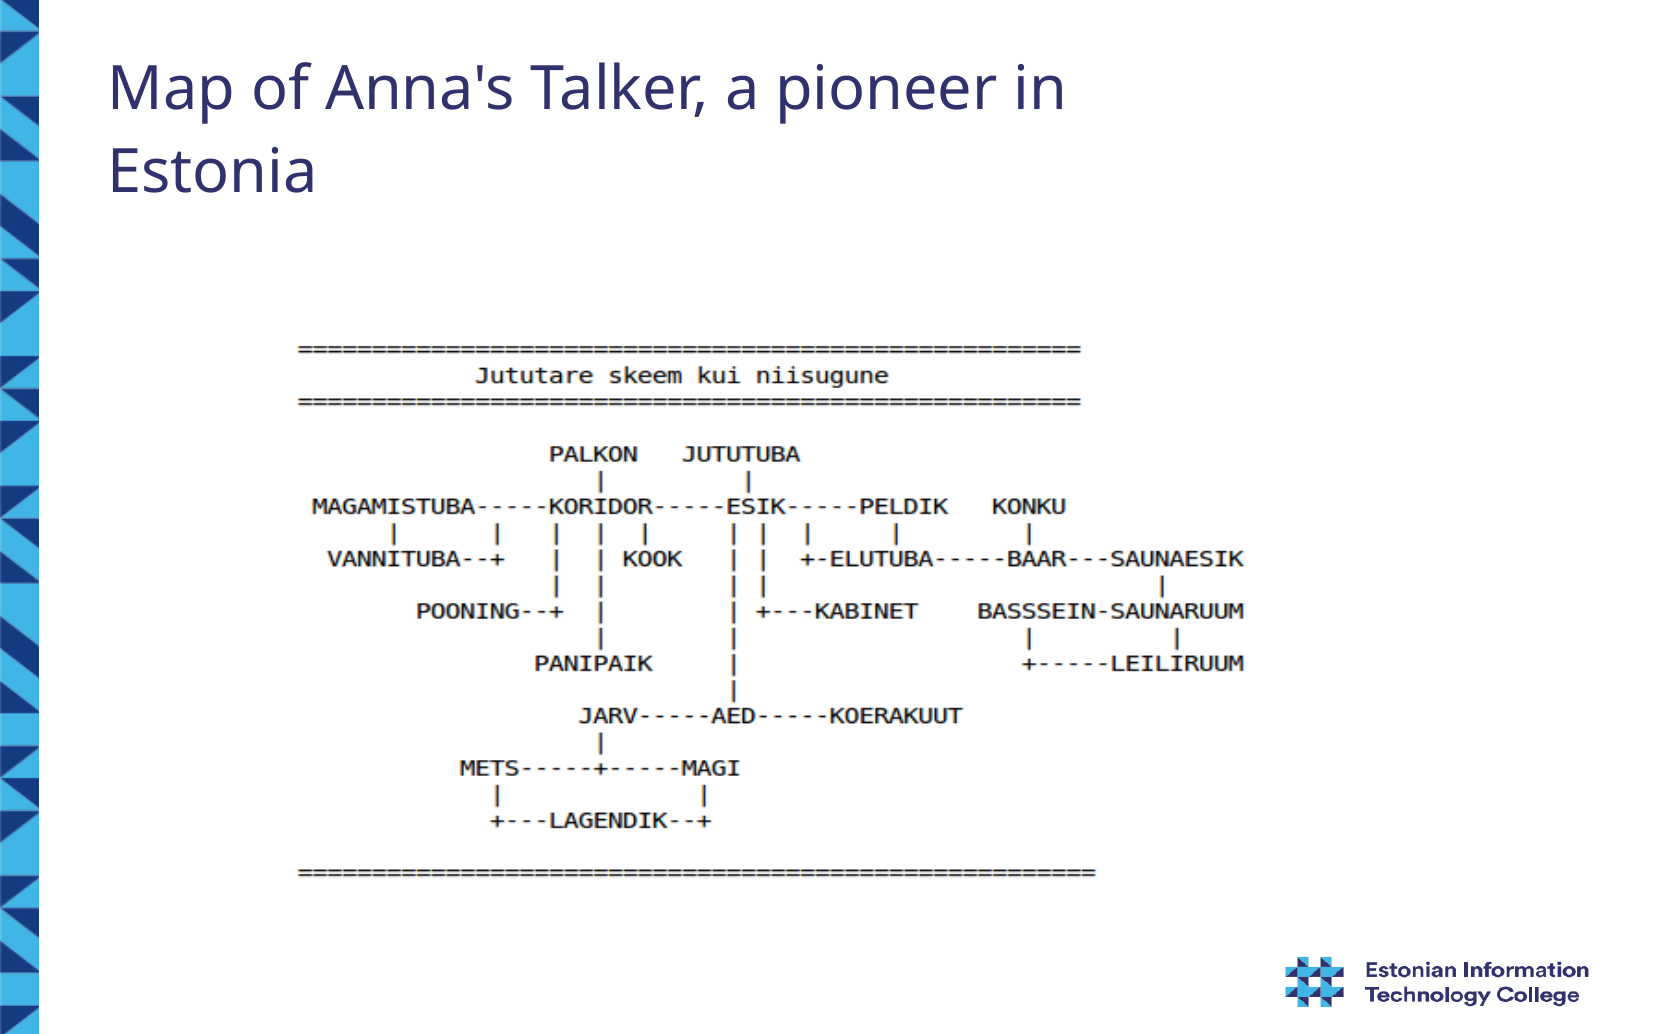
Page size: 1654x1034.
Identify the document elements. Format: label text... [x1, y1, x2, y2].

title Map of Anna's Talker, a pioneer in Estonia [107, 41, 1252, 214]
picture [283, 328, 1284, 896]
